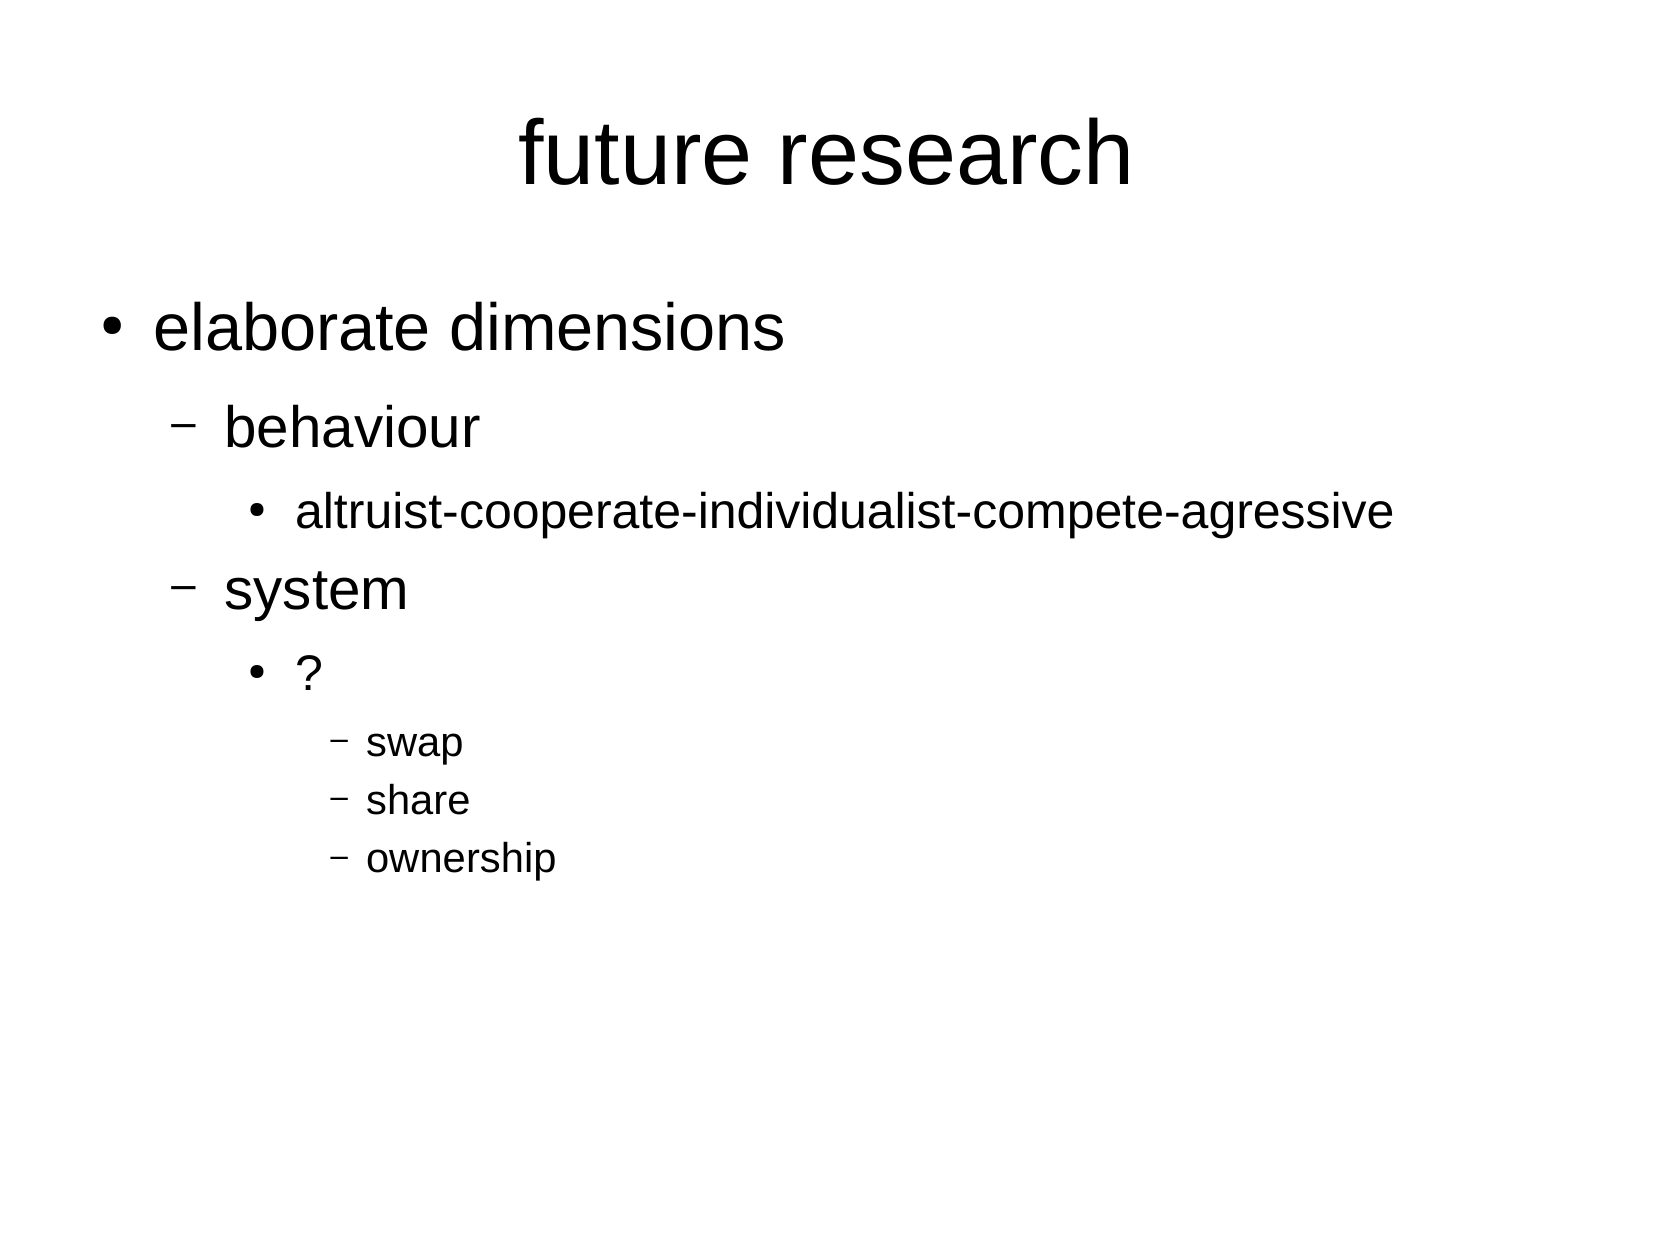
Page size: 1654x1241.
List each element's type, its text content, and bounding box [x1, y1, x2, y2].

list elaborate dimensions behaviour altruist-cooperate-individualist-compete-agressive system ? swap share ownership [82, 290, 1571, 1010]
title future research [82, 49, 1571, 257]
